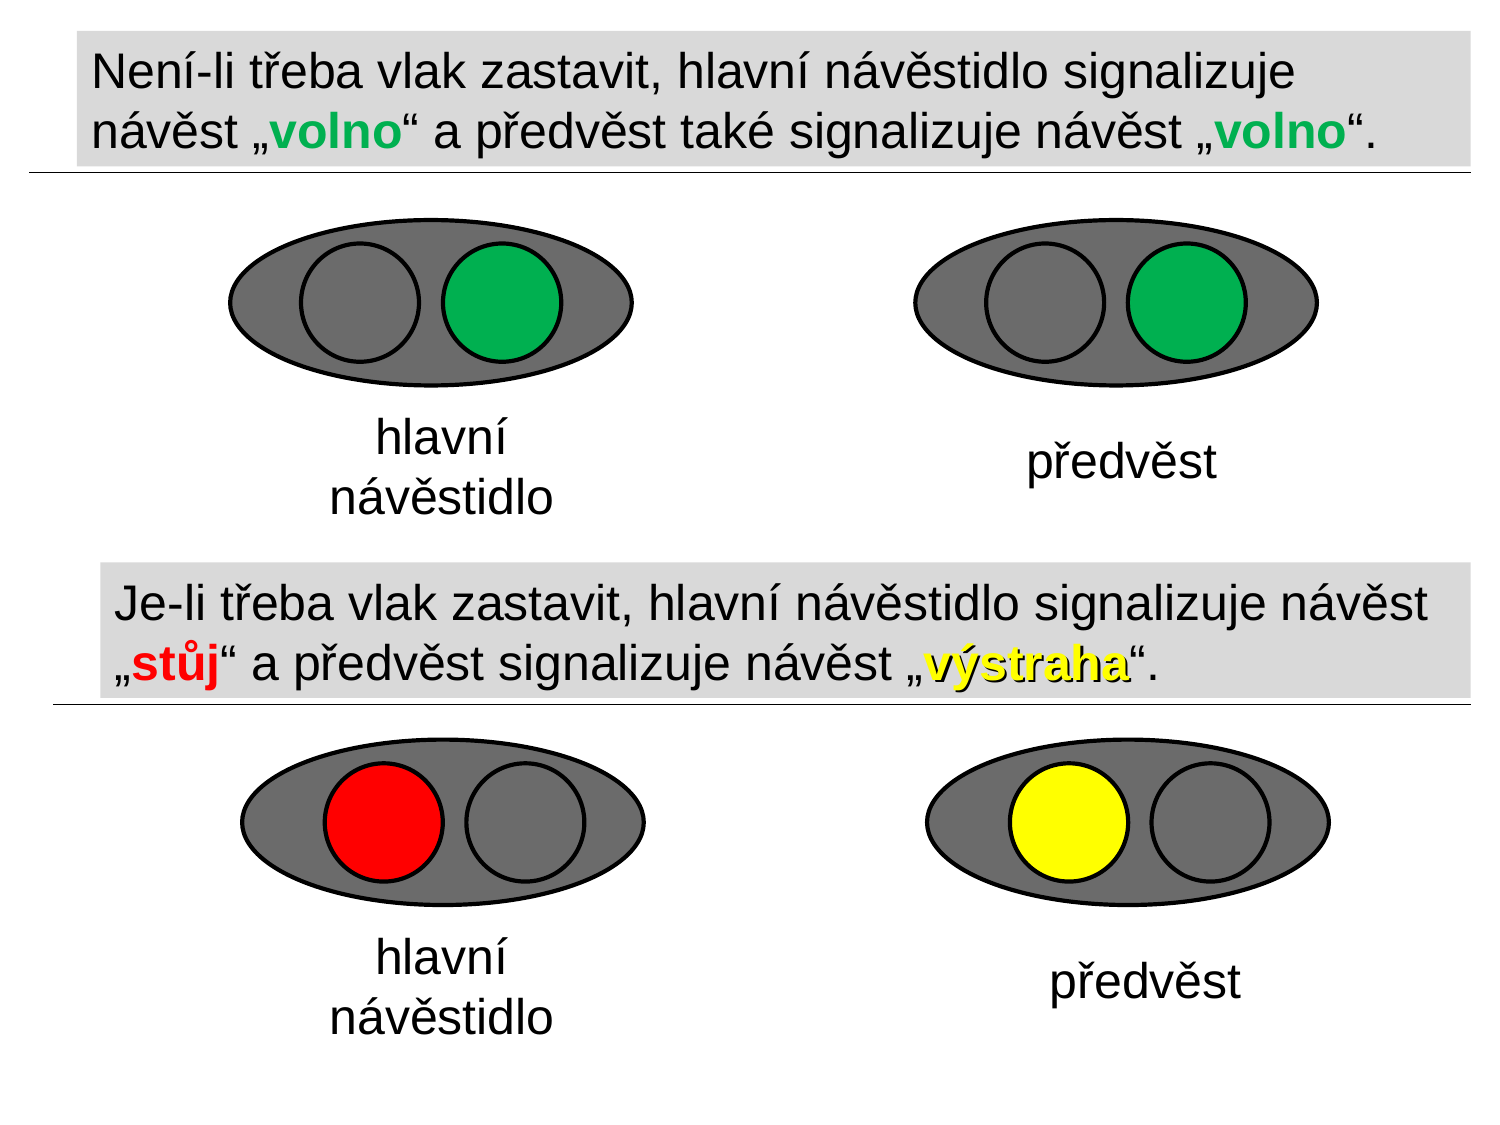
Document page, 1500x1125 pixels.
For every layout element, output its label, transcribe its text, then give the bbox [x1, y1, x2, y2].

text_box [230, 220, 632, 386]
text_box Je-li třeba vlak zastavit, hlavní návěstidlo signalizuje návěst „stůj“ a předvěst signalizuje návěst „výstraha“. [100, 562, 1471, 698]
text_box předvěst [1011, 420, 1233, 497]
text_box předvěst [1034, 940, 1257, 1016]
text_box [242, 739, 644, 906]
text_box [927, 739, 1329, 906]
text_box hlavní návěstidlo [314, 916, 570, 1053]
text_box [915, 220, 1317, 386]
text_box Není-li třeba vlak zastavit, hlavní návěstidlo signalizuje návěst „volno“ a předvěst také signalizuje návěst „volno“. [76, 30, 1471, 167]
text_box hlavní návěstidlo [314, 397, 570, 533]
